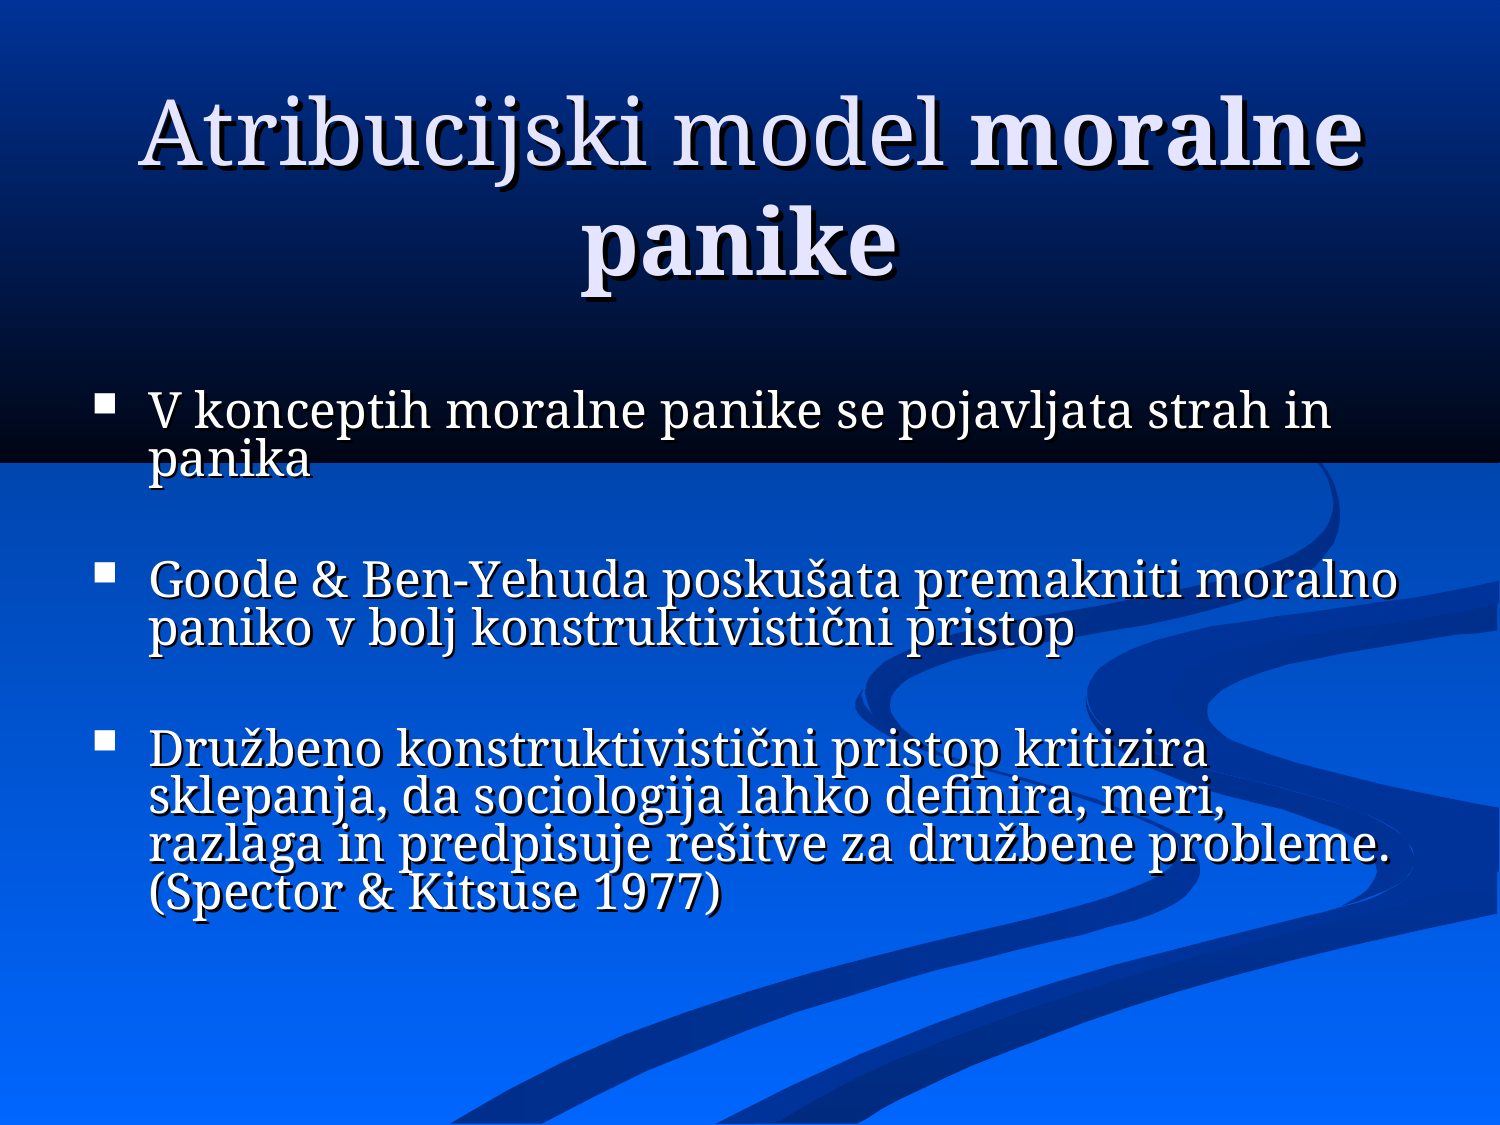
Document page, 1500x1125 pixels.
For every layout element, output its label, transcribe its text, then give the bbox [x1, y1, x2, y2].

list V konceptih moralne panike se pojavljata strah in panika Goode & Ben-Yehuda poskušata premakniti moralno paniko v bolj konstruktivistični pristop Družbeno konstruktivistični pristop kritizira sklepanja, da sociologija lahko definira, meri, razlaga in predpisuje rešitve za družbene probleme. (Spector & Kitsuse 1977) [76, 382, 1427, 1125]
title Atribucijski model moralne panike [76, 66, 1427, 302]
